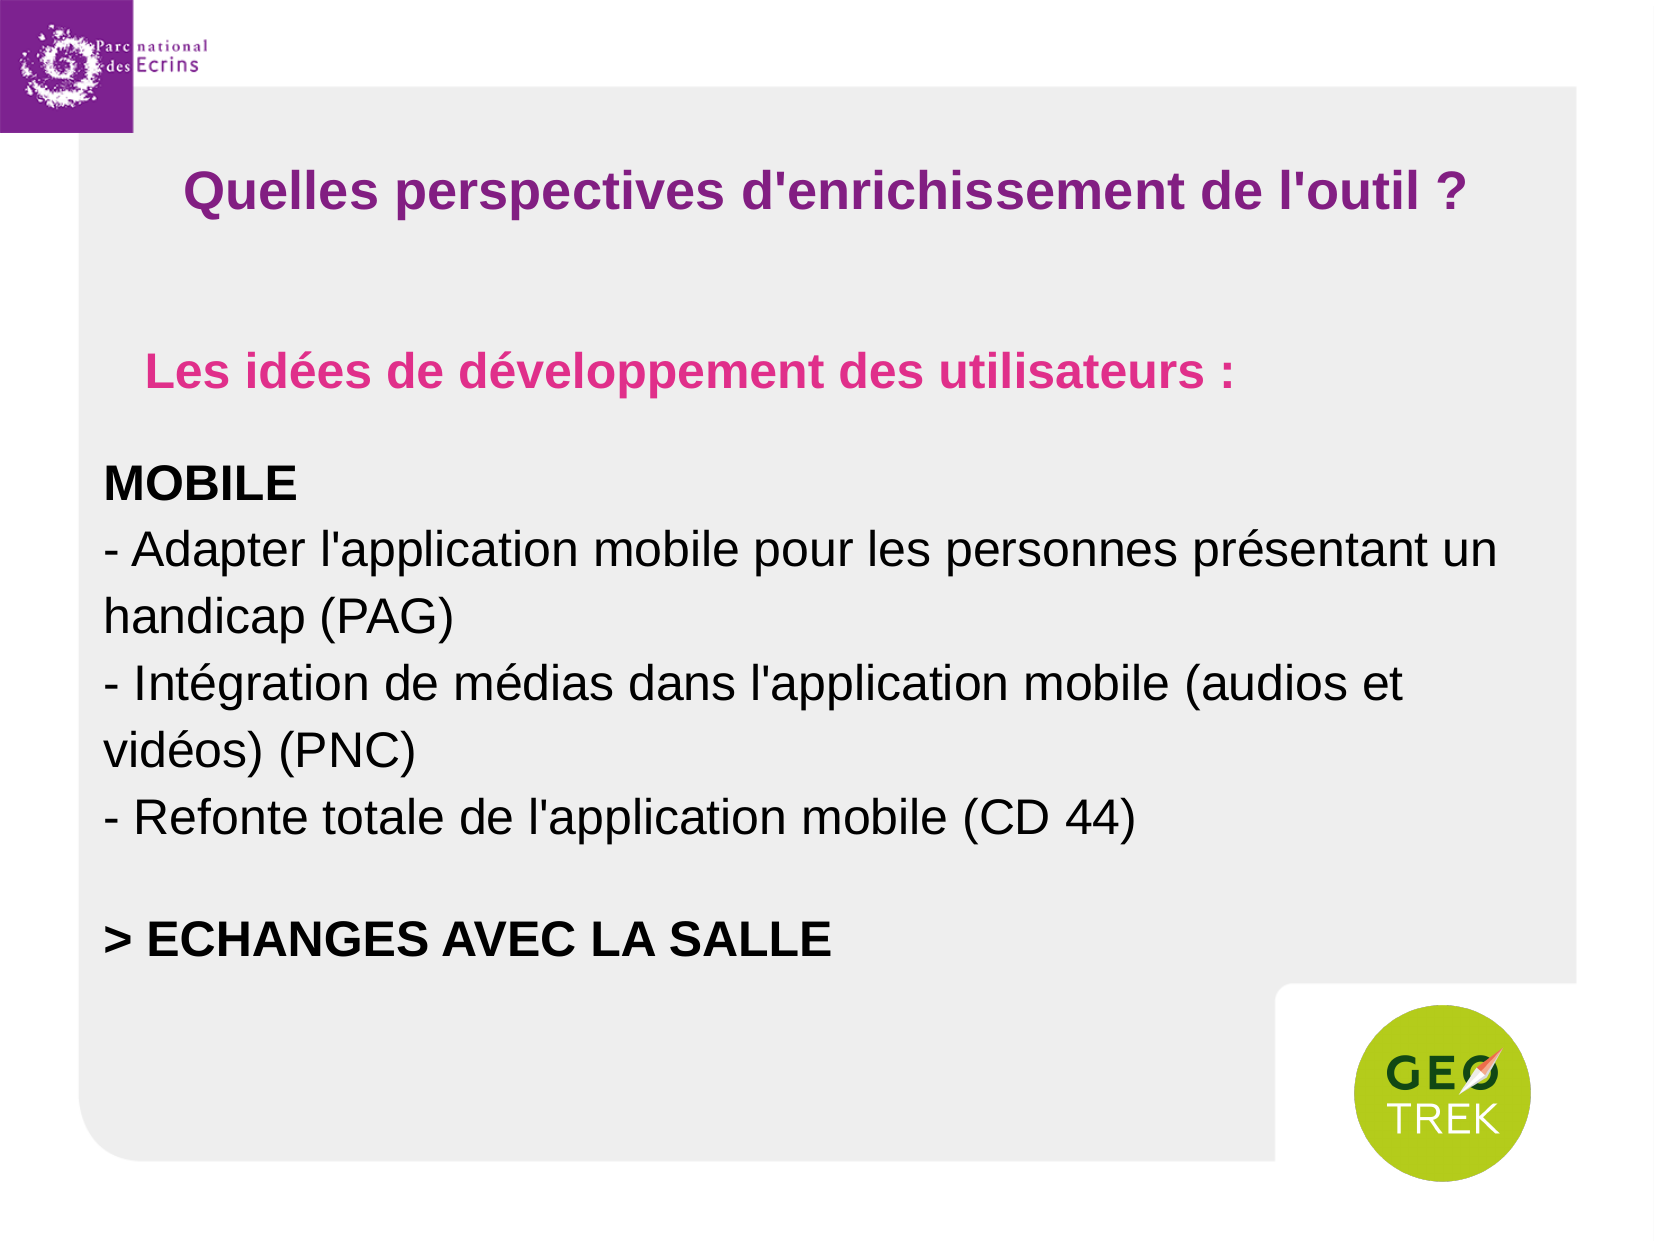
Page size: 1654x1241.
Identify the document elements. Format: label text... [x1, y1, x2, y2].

text_box MOBILE - Adapter l'application mobile pour les personnes présentant un handicap (PAG) - Intégration de médias dans l'application mobile (audios et vidéos) (PNC) - Refonte totale de l'application mobile (CD 44) > ECHANGES AVEC LA SALLE [88, 447, 1565, 1145]
list Les idées de développement des utilisateurs : [88, 343, 1577, 1063]
title Quelles perspectives d'enrichissement de l'outil ? [82, 115, 1571, 266]
picture [0, 0, 1654, 1241]
